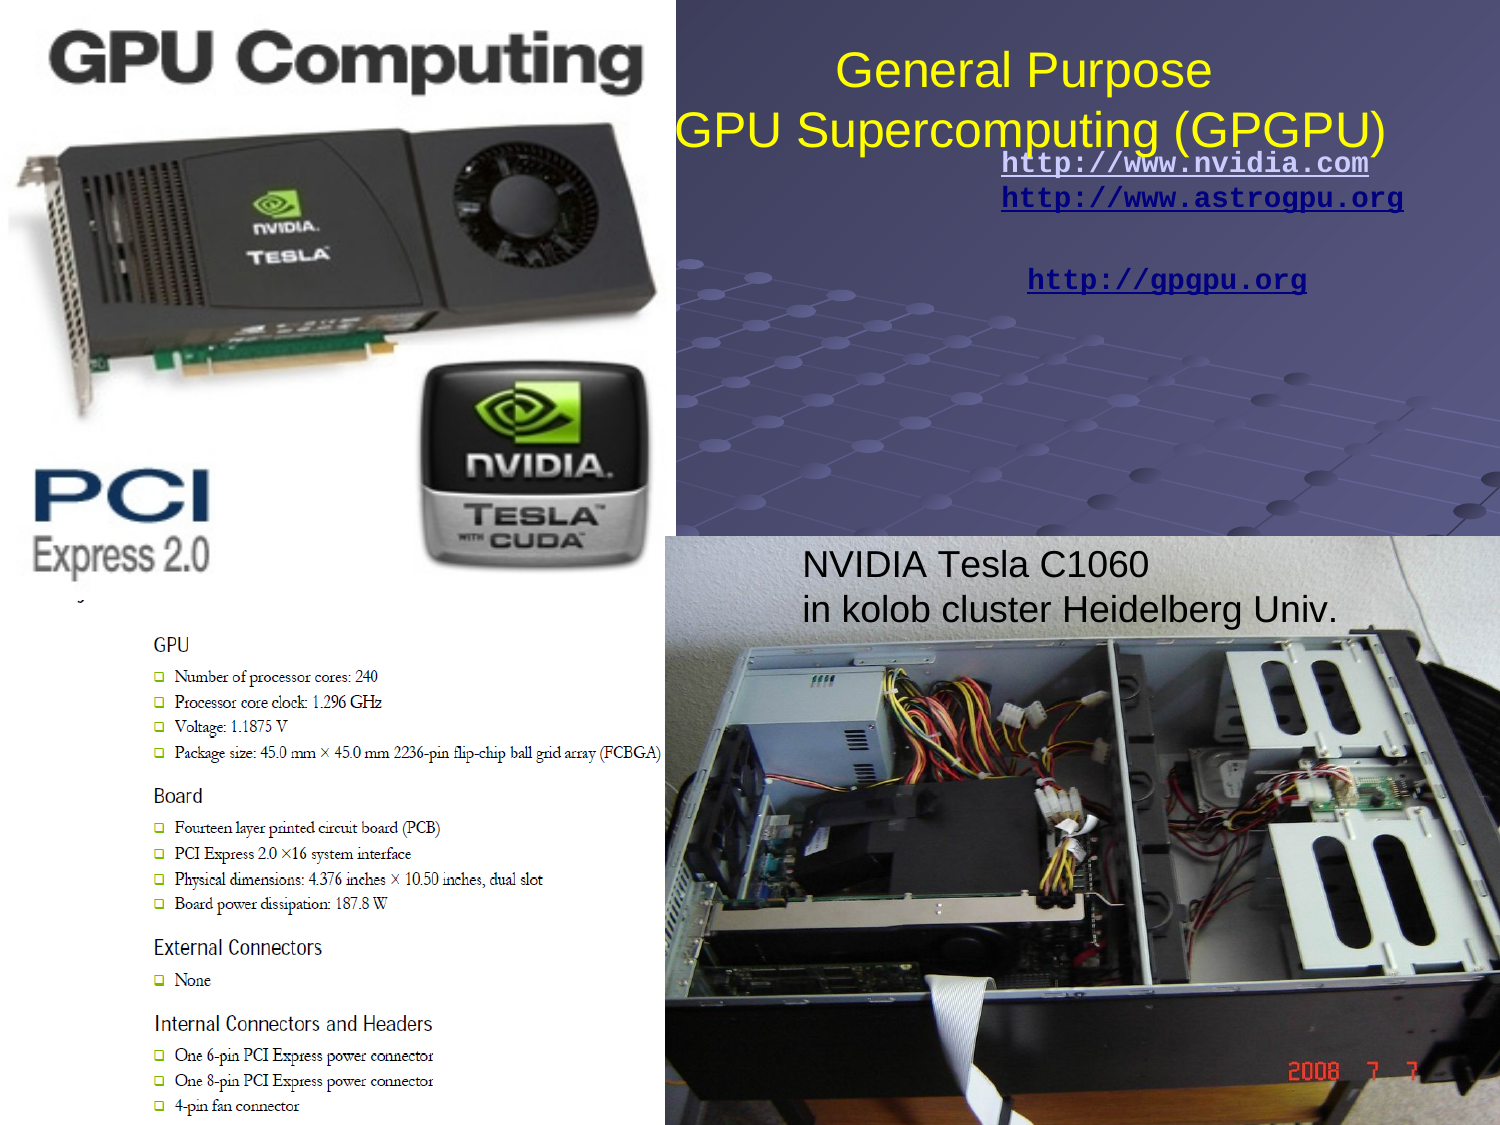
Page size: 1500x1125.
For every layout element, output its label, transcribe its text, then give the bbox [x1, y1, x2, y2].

text_box http://gpgpu.org [1012, 252, 1334, 304]
picture [0, 0, 1500, 1125]
text_box NVIDIA Tesla C1060 in kolob cluster Heidelberg Univ. [787, 532, 1354, 638]
text_box http://www.nvidia.com http://www.astrogpu.org [986, 135, 1463, 222]
text_box General Purpose GPU Supercomputing (GPGPU) [676, 45, 1425, 150]
